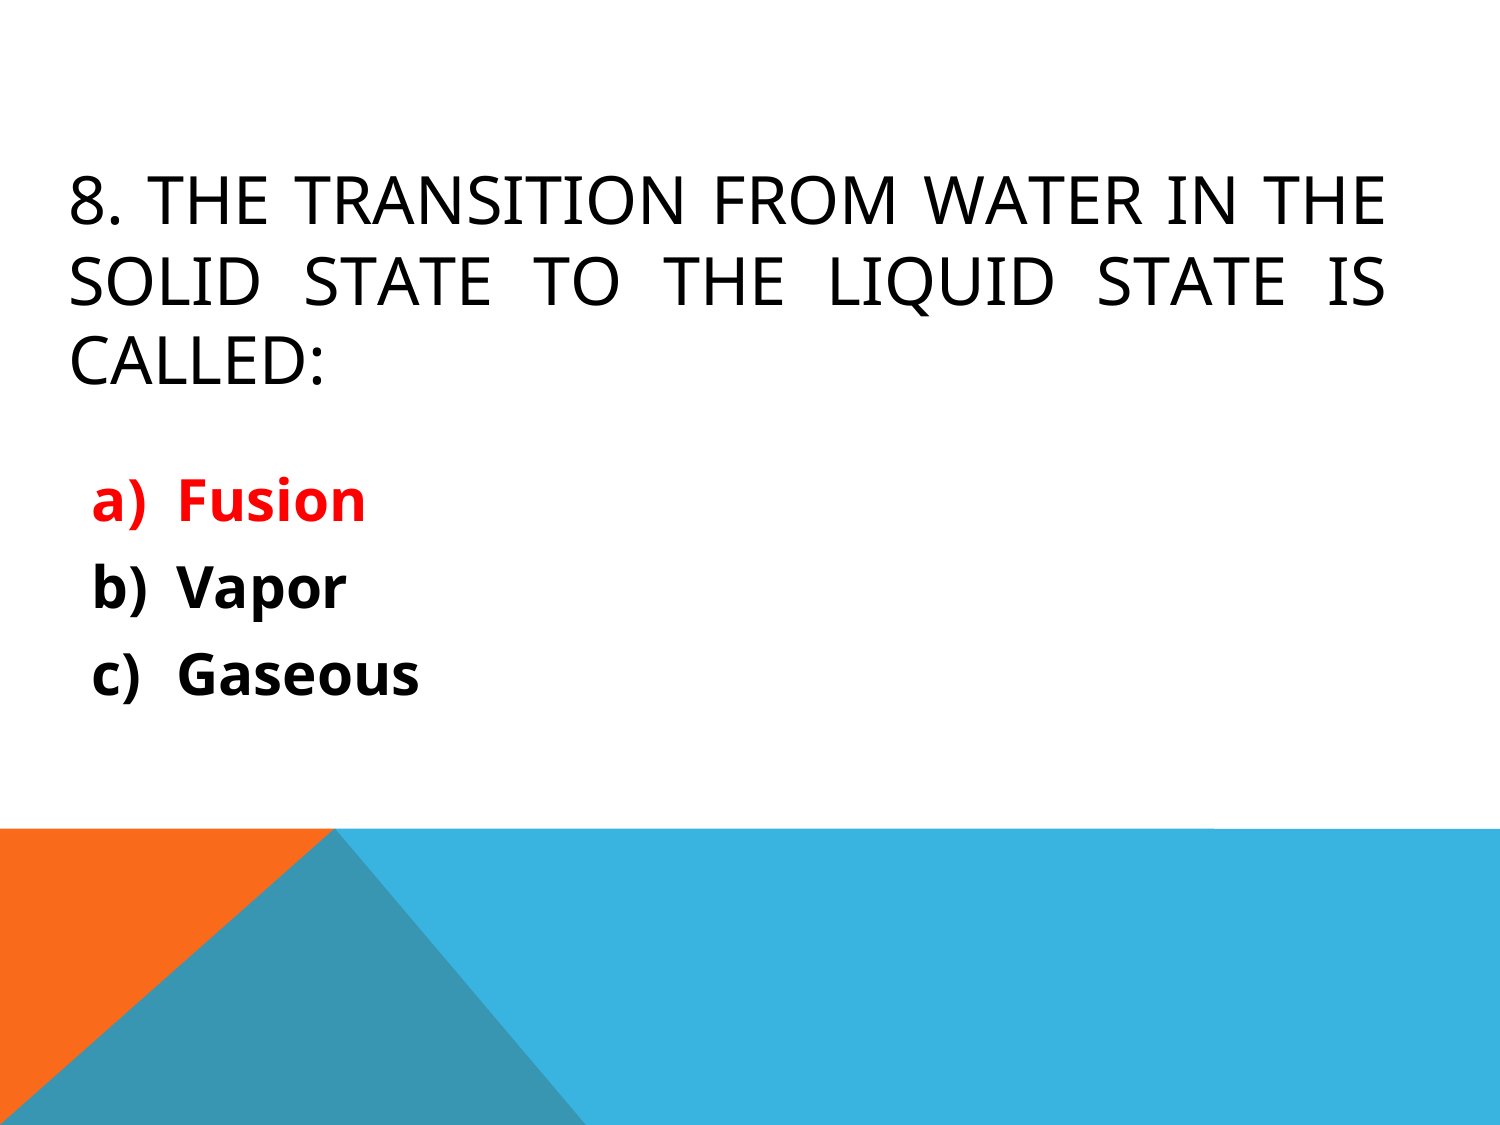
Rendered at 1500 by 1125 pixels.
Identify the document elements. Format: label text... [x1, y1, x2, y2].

title 8. THE TRANSITION FROM WATER IN THE SOLID STATE TO THE LIQUID STATE IS CALLED: [53, 184, 1404, 373]
list Fusion Vapor Gaseous [76, 456, 1427, 1041]
